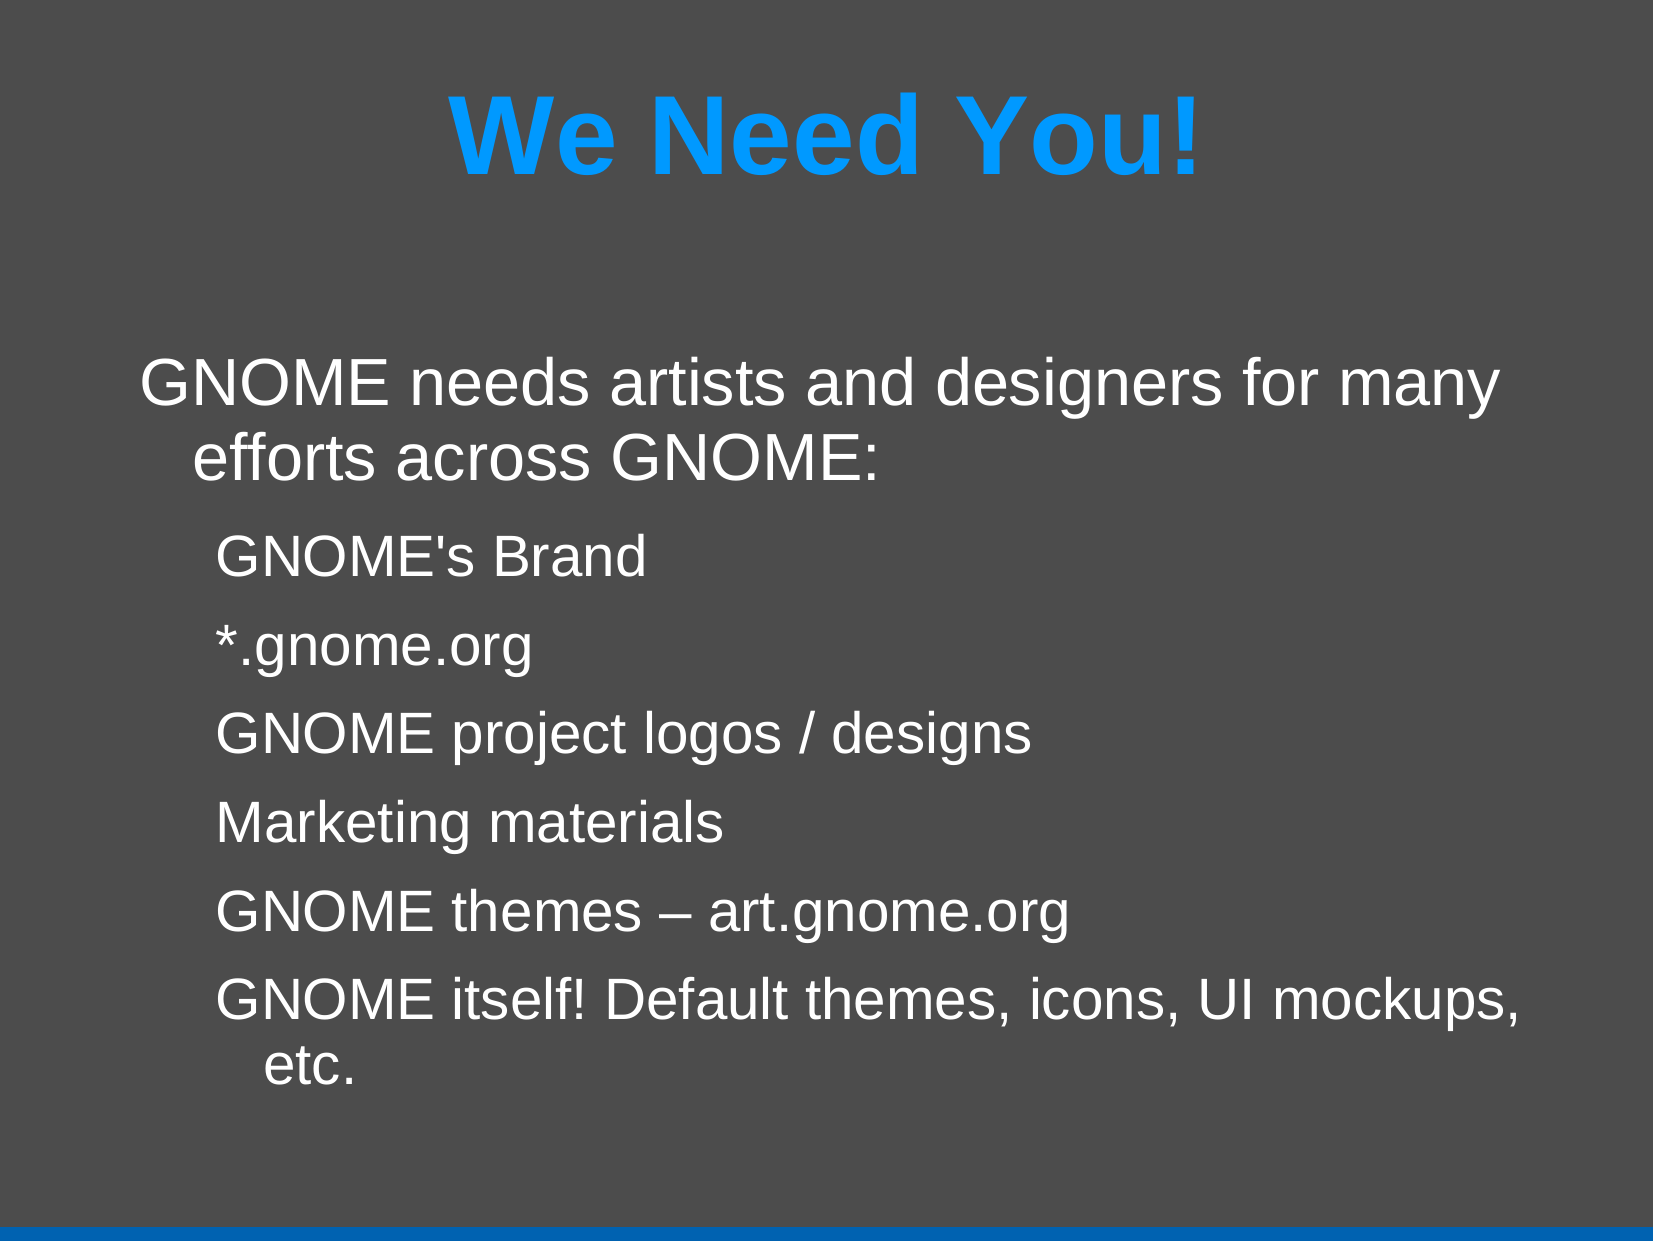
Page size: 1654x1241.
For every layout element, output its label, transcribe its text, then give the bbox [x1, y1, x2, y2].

list GNOME needs artists and designers for many efforts across GNOME: GNOME's Brand *.gnome.org GNOME project logos / designs Marketing materials GNOME themes – art.gnome.org GNOME itself! Default themes, icons, UI mockups, etc. [121, 344, 1533, 1167]
title We Need You! [121, 32, 1533, 240]
